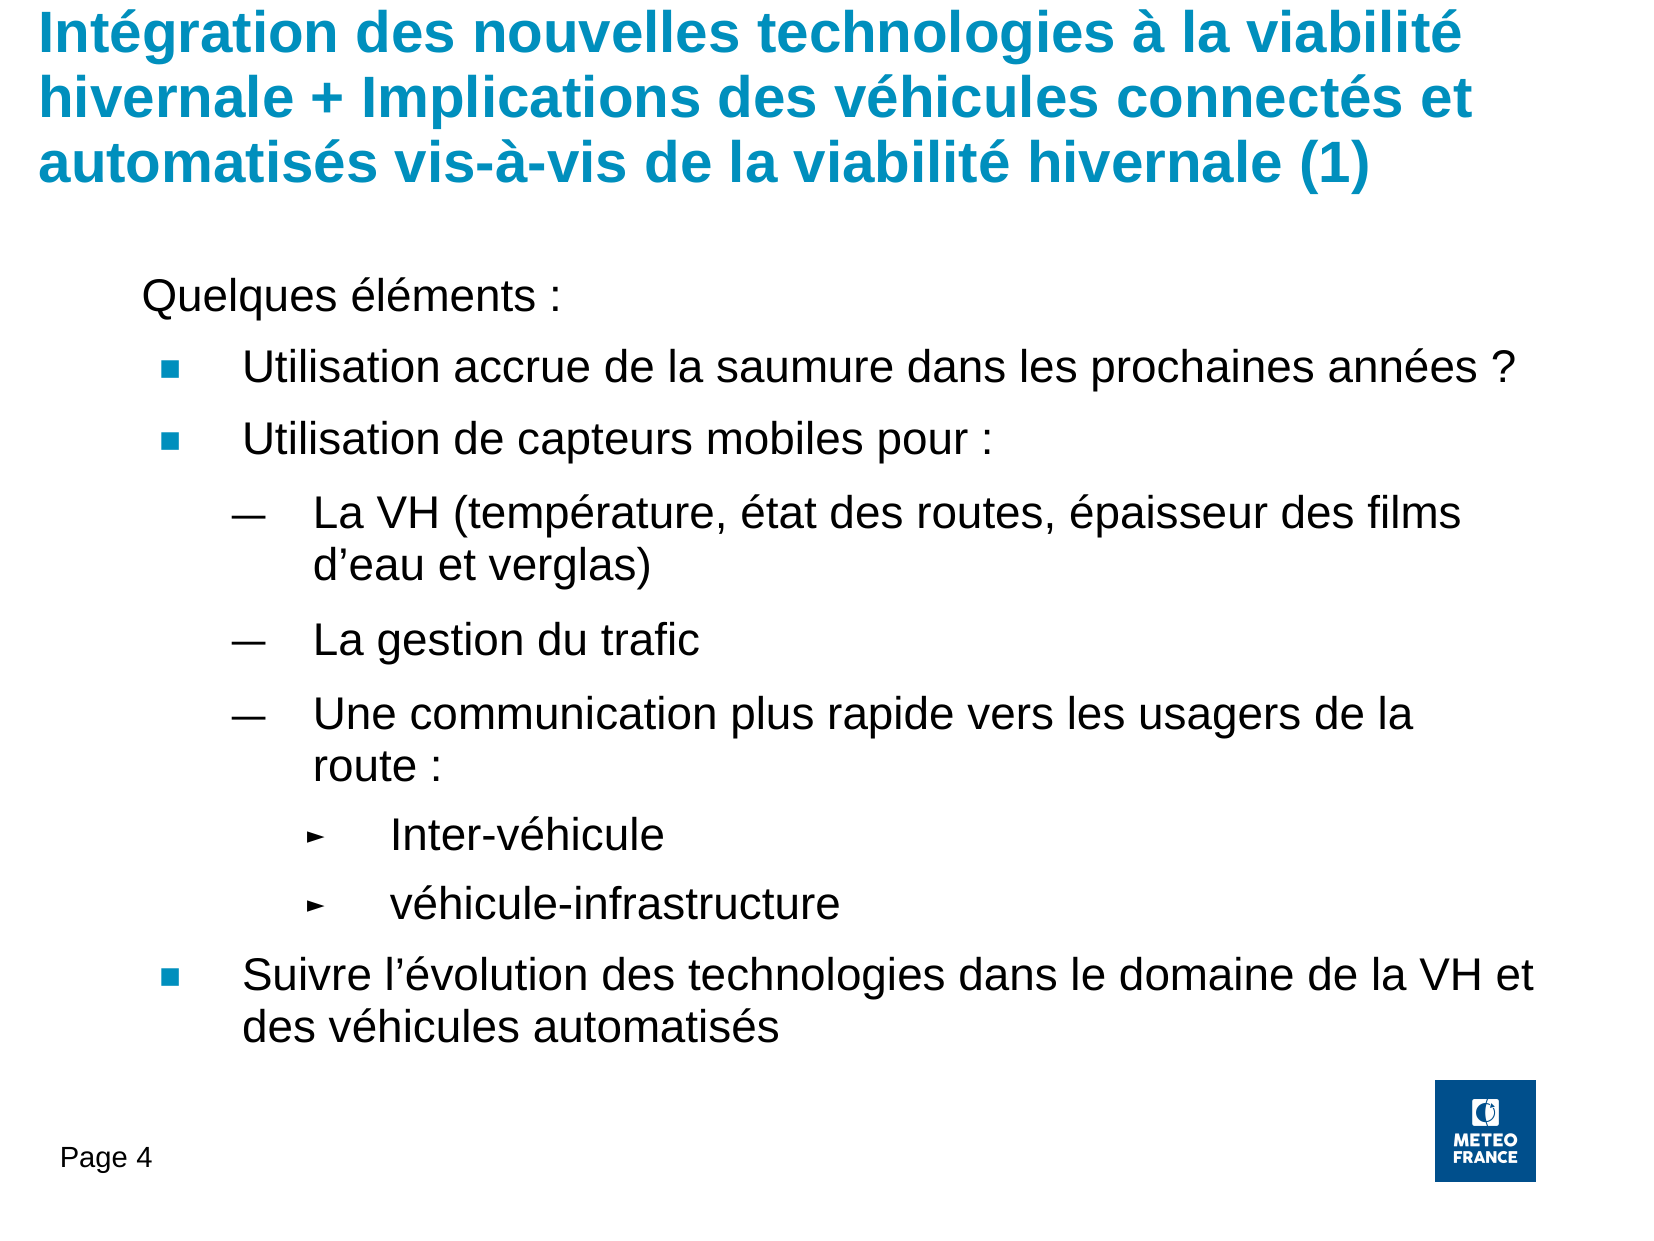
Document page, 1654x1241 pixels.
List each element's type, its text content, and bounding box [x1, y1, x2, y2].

picture [1435, 1080, 1536, 1182]
list Quelques éléments : Utilisation accrue de la saumure dans les prochaines années ? Utilisation de capteurs mobiles pour : La VH (température, état des routes, épaisseur des films d’eau et verglas) La gestion du trafic Une communication plus rapide vers les usagers de la route : Inter-véhicule véhicule-infrastructure Suivre l’évolution des technologies dans le domaine de la VH et des véhicules automatisés [141, 198, 1557, 1076]
title Intégration des nouvelles technologies à la viabilité hivernale + Implications des véhicules connectés et automatisés vis-à-vis de la viabilité hivernale (1) [38, 0, 1654, 196]
